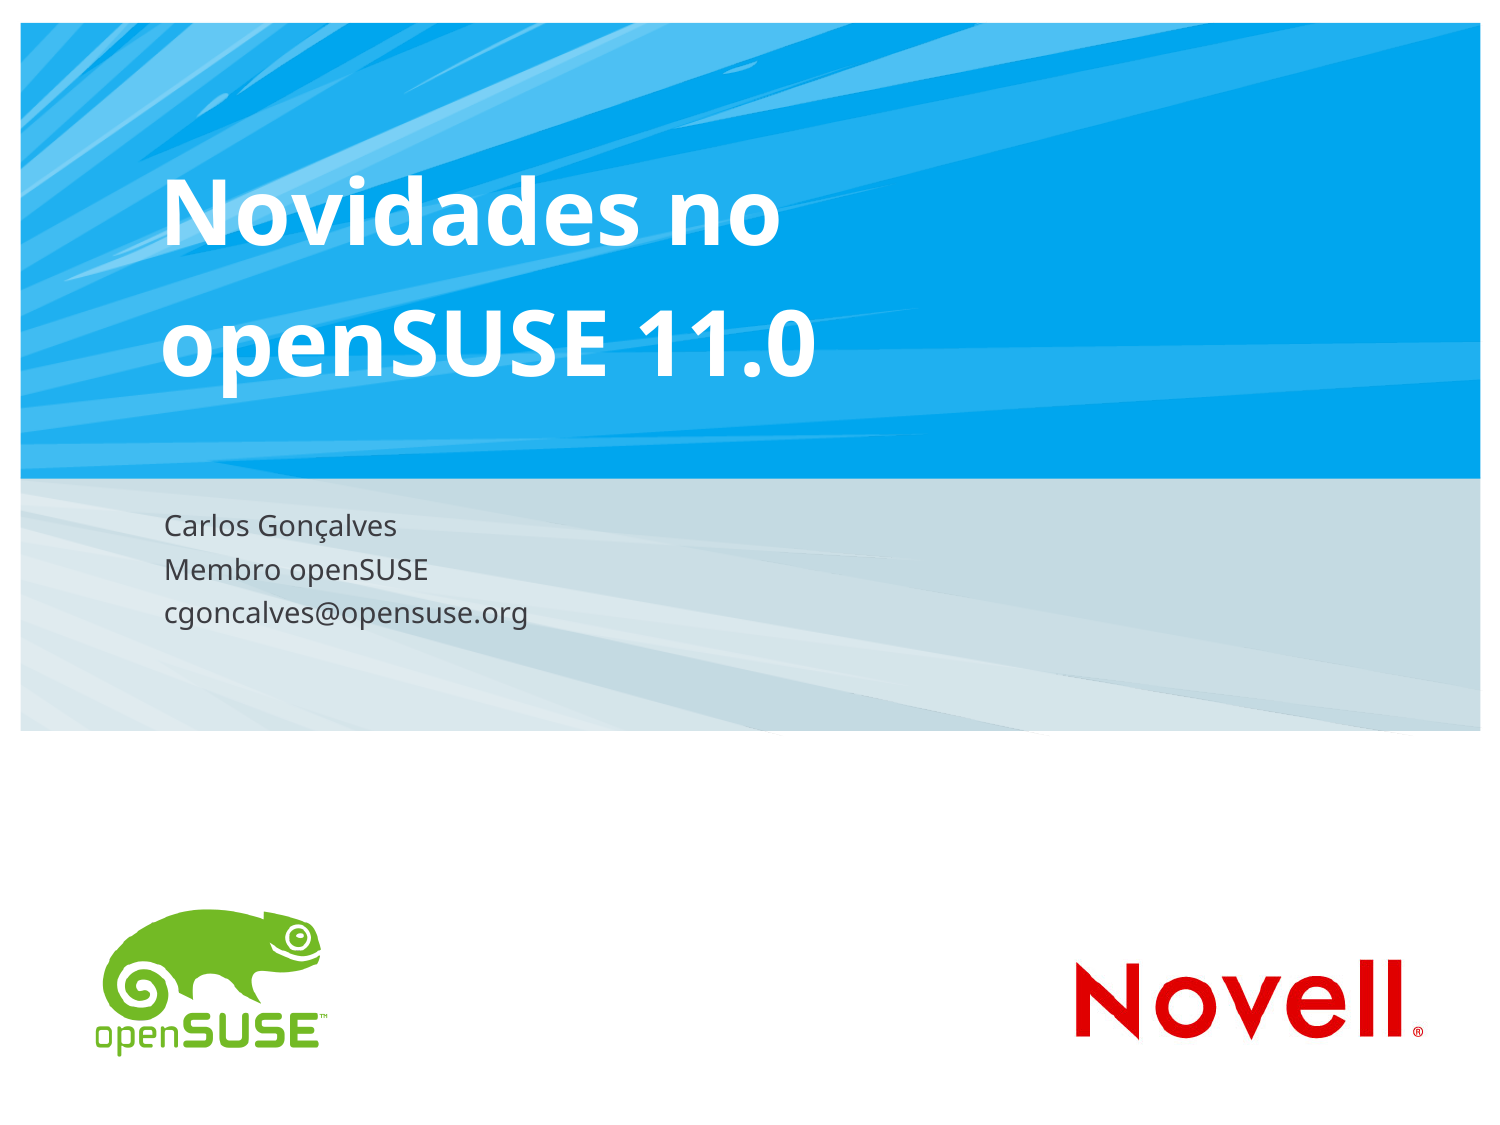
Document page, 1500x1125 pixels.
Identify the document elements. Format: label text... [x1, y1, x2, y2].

picture [17, 20, 1483, 737]
subtitle Carlos Gonçalves Membro openSUSE cgoncalves@opensuse.org [163, 501, 788, 729]
picture [27, 839, 400, 1119]
title Novidades no openSUSE 11.0 [160, 153, 1473, 404]
picture [1066, 951, 1430, 1047]
